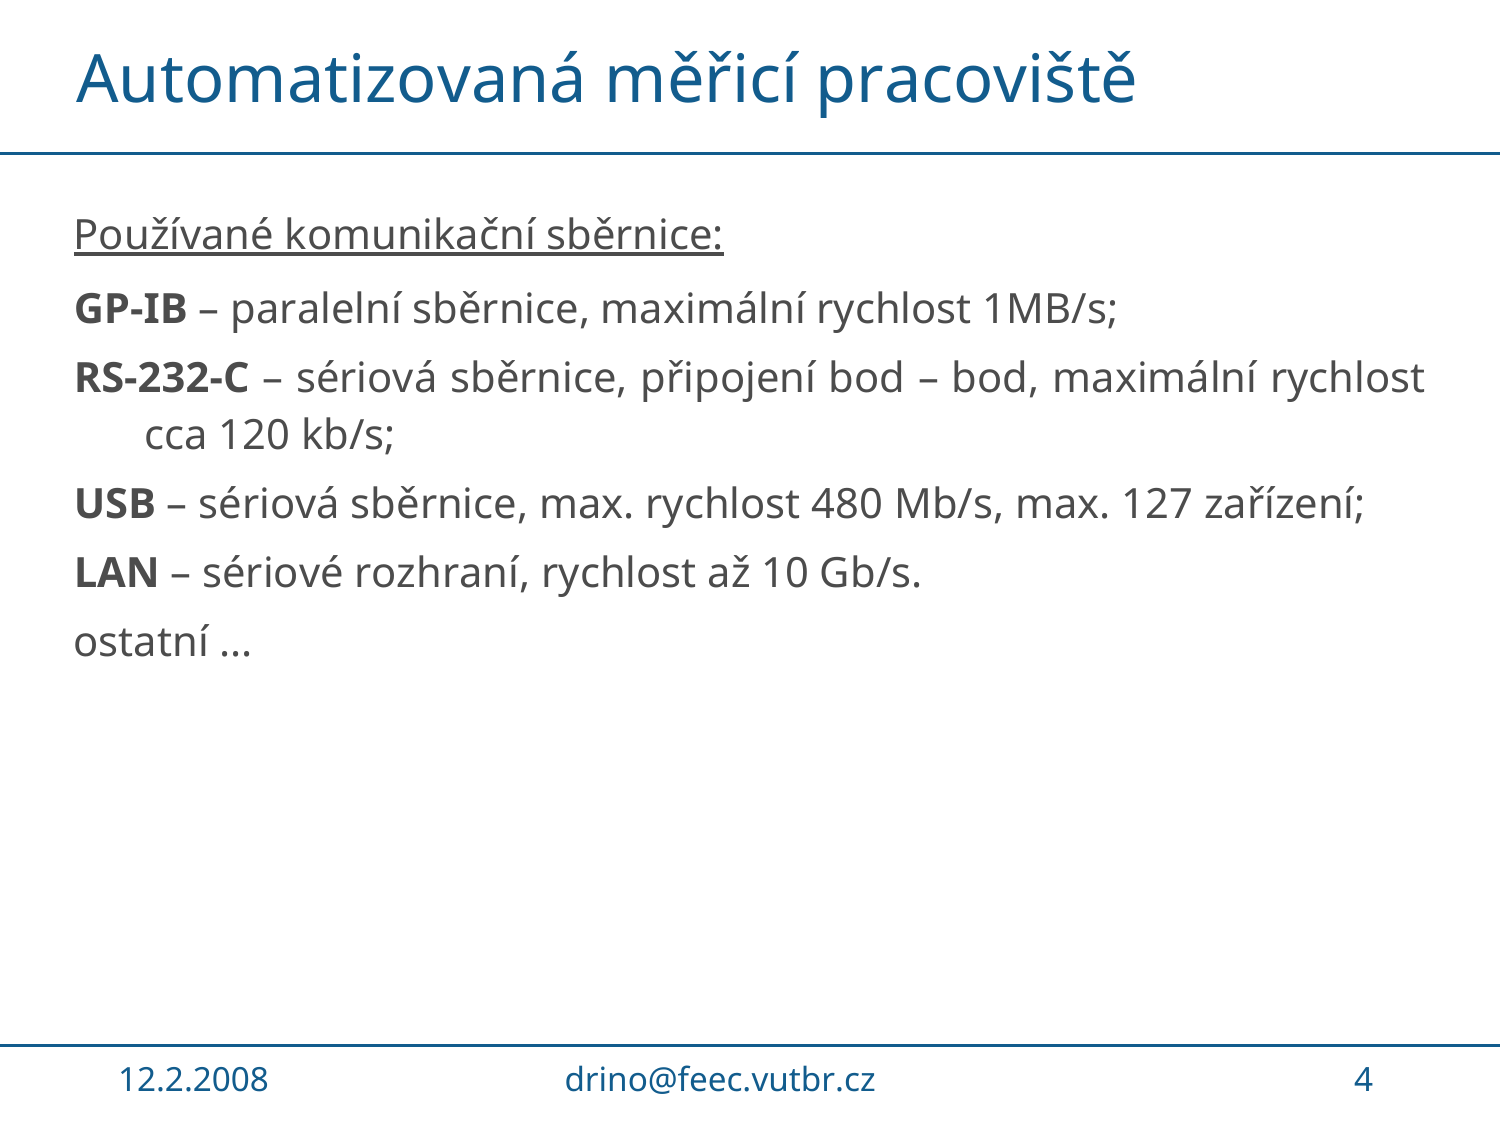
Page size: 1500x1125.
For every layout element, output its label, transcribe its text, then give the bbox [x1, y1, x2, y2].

title Automatizovaná měřicí pracoviště [0, 0, 1500, 152]
text_box 12.2.2008 [103, 1049, 432, 1125]
text_box Používané komunikační sběrnice: GP-IB – paralelní sběrnice, maximální rychlost 1MB/s; RS-232-C – sériová sběrnice, připojení bod – bod, maximální rychlost cca 120 kb/s; USB – sériová sběrnice, max. rychlost 480 Mb/s, max. 127 zařízení; LAN – sériové rozhraní, rychlost až 10 Gb/s. ostatní ... [59, 196, 1442, 677]
text_box 1 [1075, 1049, 1388, 1125]
text_box drino@feec.vutbr.cz [454, 1049, 987, 1125]
